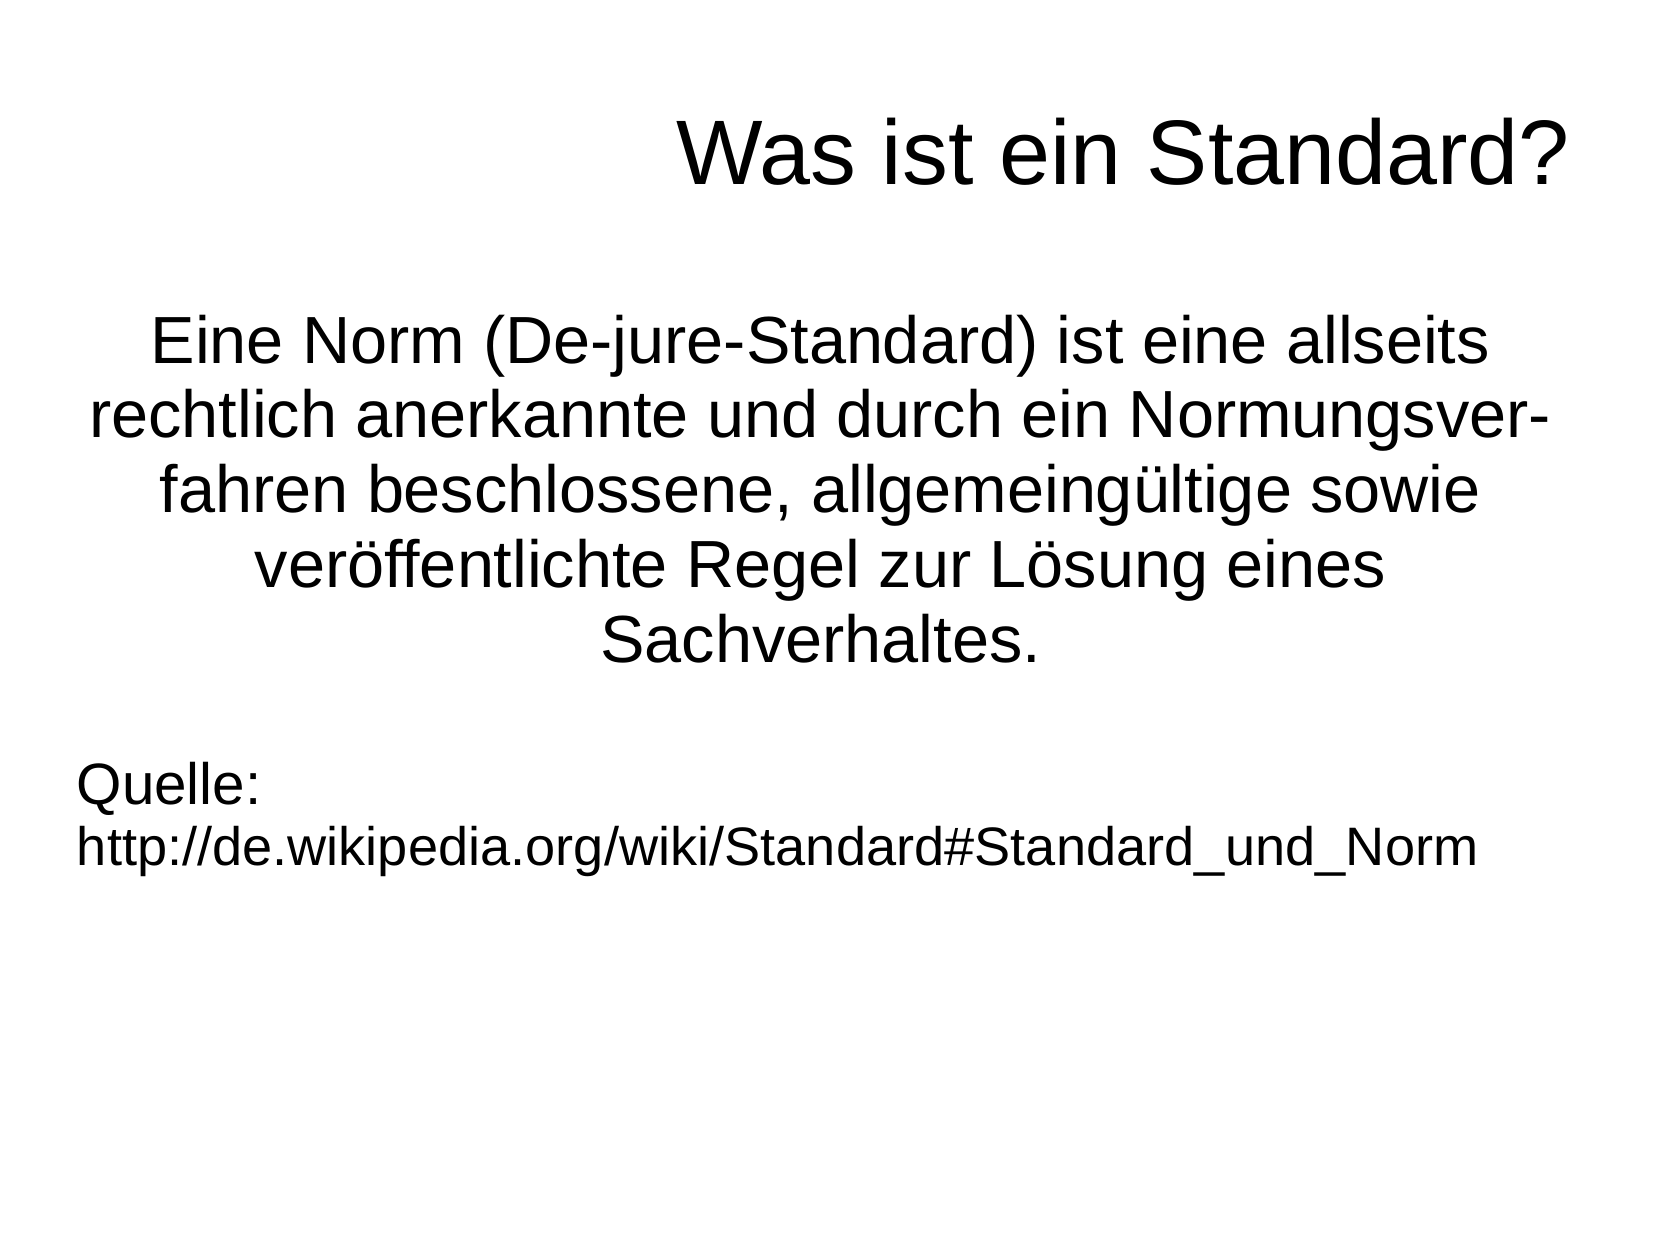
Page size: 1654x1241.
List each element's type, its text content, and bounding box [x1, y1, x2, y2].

title Was ist ein Standard? [82, 56, 1571, 250]
subtitle Eine Norm (De-jure-Standard) ist eine allseits rechtlich anerkannte und durch ein Normungsver-fahren beschlossene, allgemeingültige sowie veröffentlichte Regel zur Lösung eines Sachverhaltes. Quelle: http://de.wikipedia.org/wiki/Standard#Standard_und_Norm [76, 295, 1565, 1099]
